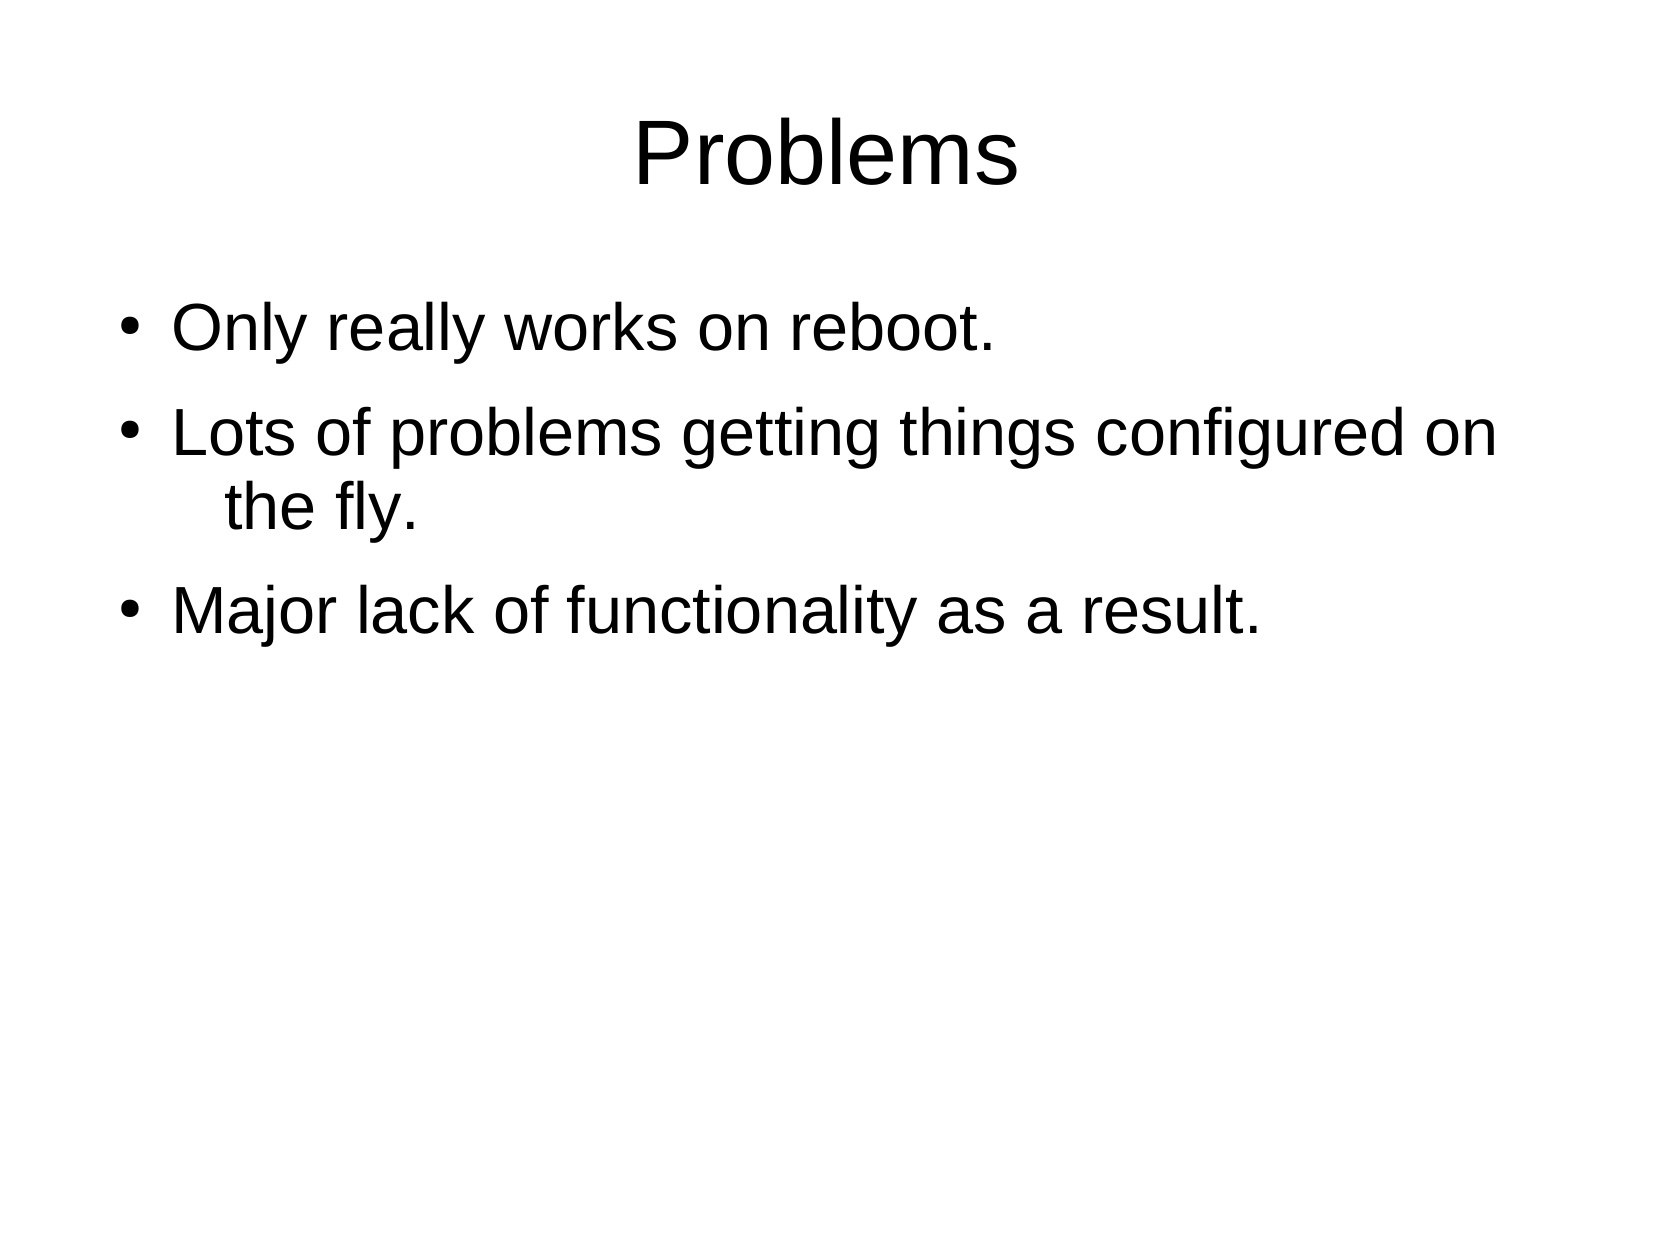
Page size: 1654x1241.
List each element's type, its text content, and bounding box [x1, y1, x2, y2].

title Problems [82, 49, 1571, 257]
list Only really works on reboot. Lots of problems getting things configured on the fly. Major lack of functionality as a result. [82, 290, 1571, 1109]
